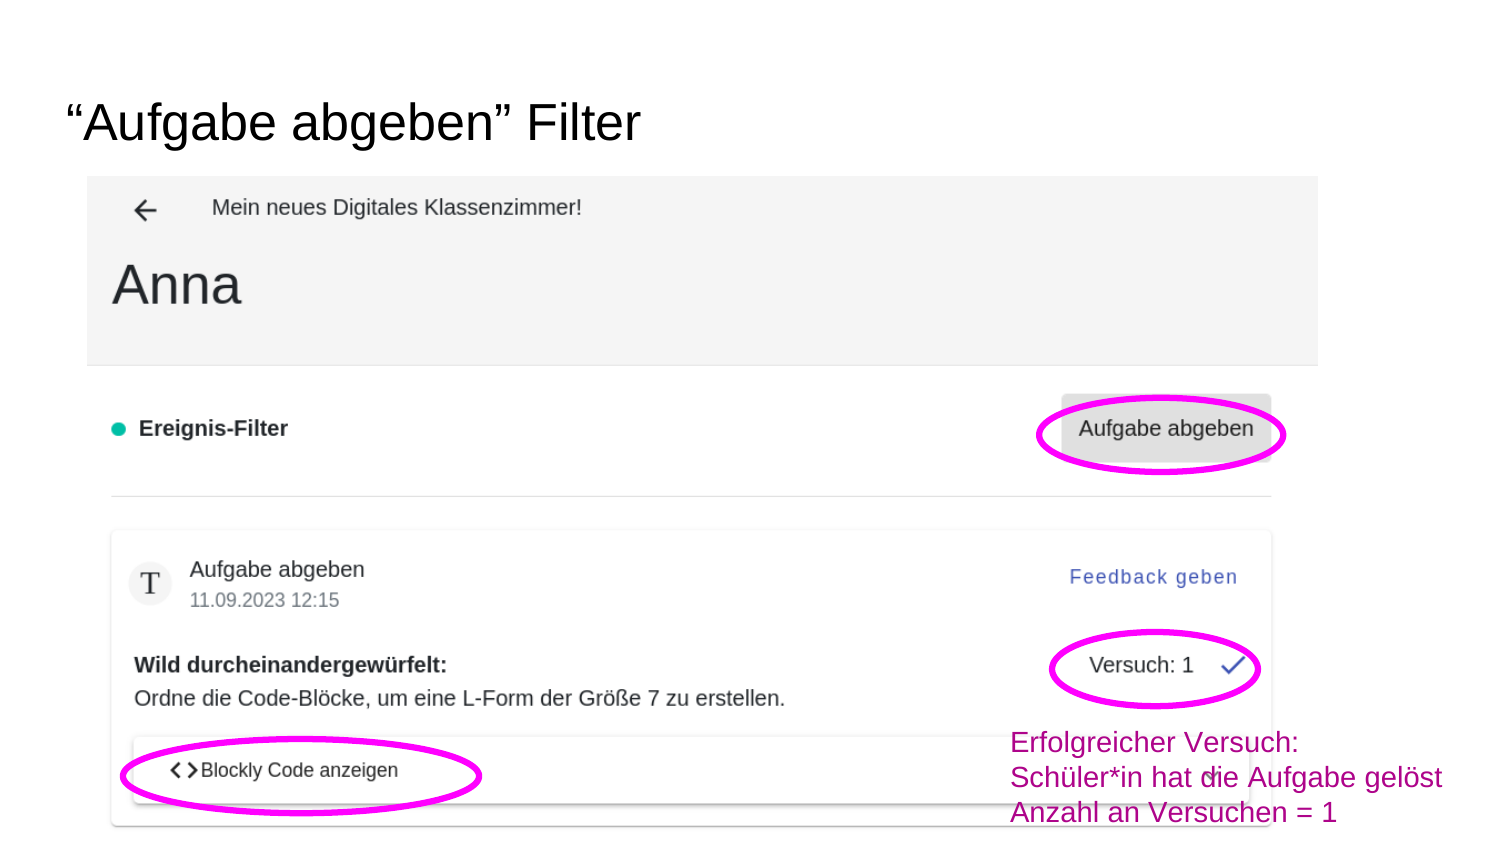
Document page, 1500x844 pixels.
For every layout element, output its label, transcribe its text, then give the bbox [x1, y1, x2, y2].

picture [87, 176, 1318, 838]
text_box Erfolgreicher Versuch: Schüler*in hat die Aufgabe gelöst Anzahl an Versuchen = 1 [994, 715, 1485, 837]
title “Aufgabe abgeben” Filter [51, 72, 1449, 167]
